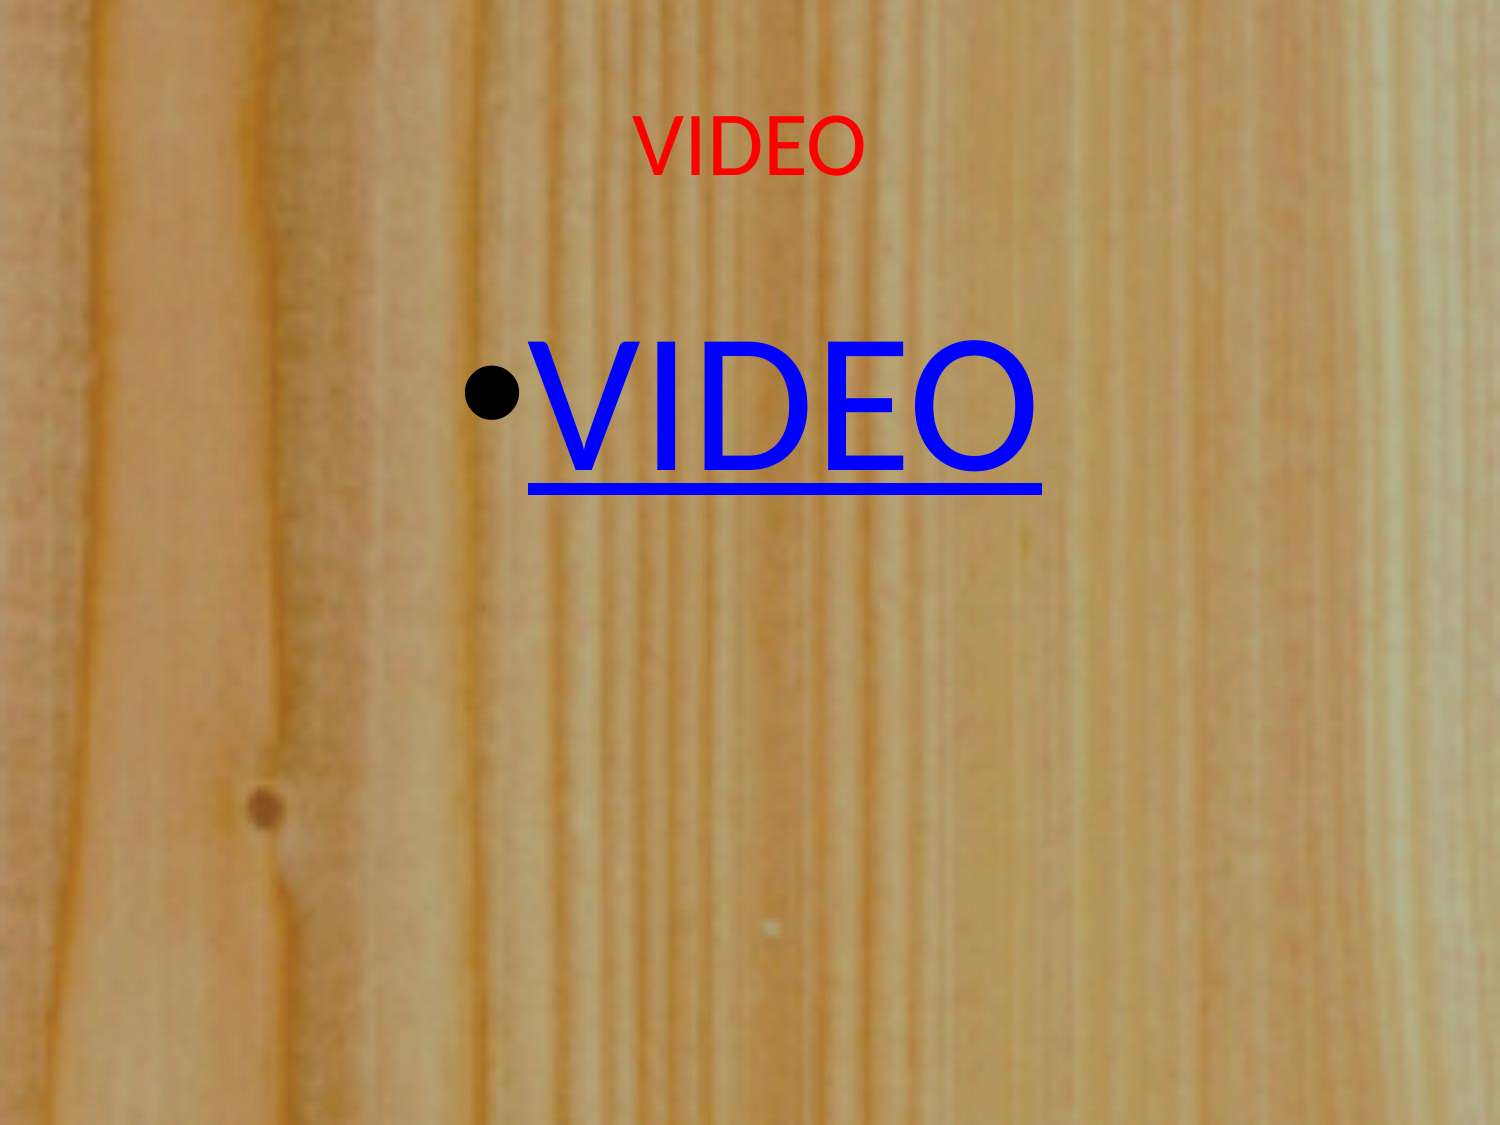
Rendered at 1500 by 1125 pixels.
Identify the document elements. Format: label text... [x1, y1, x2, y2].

list VIDEO [75, 262, 1425, 1005]
picture [0, 0, 1500, 1125]
title VIDEO [75, 45, 1425, 233]
